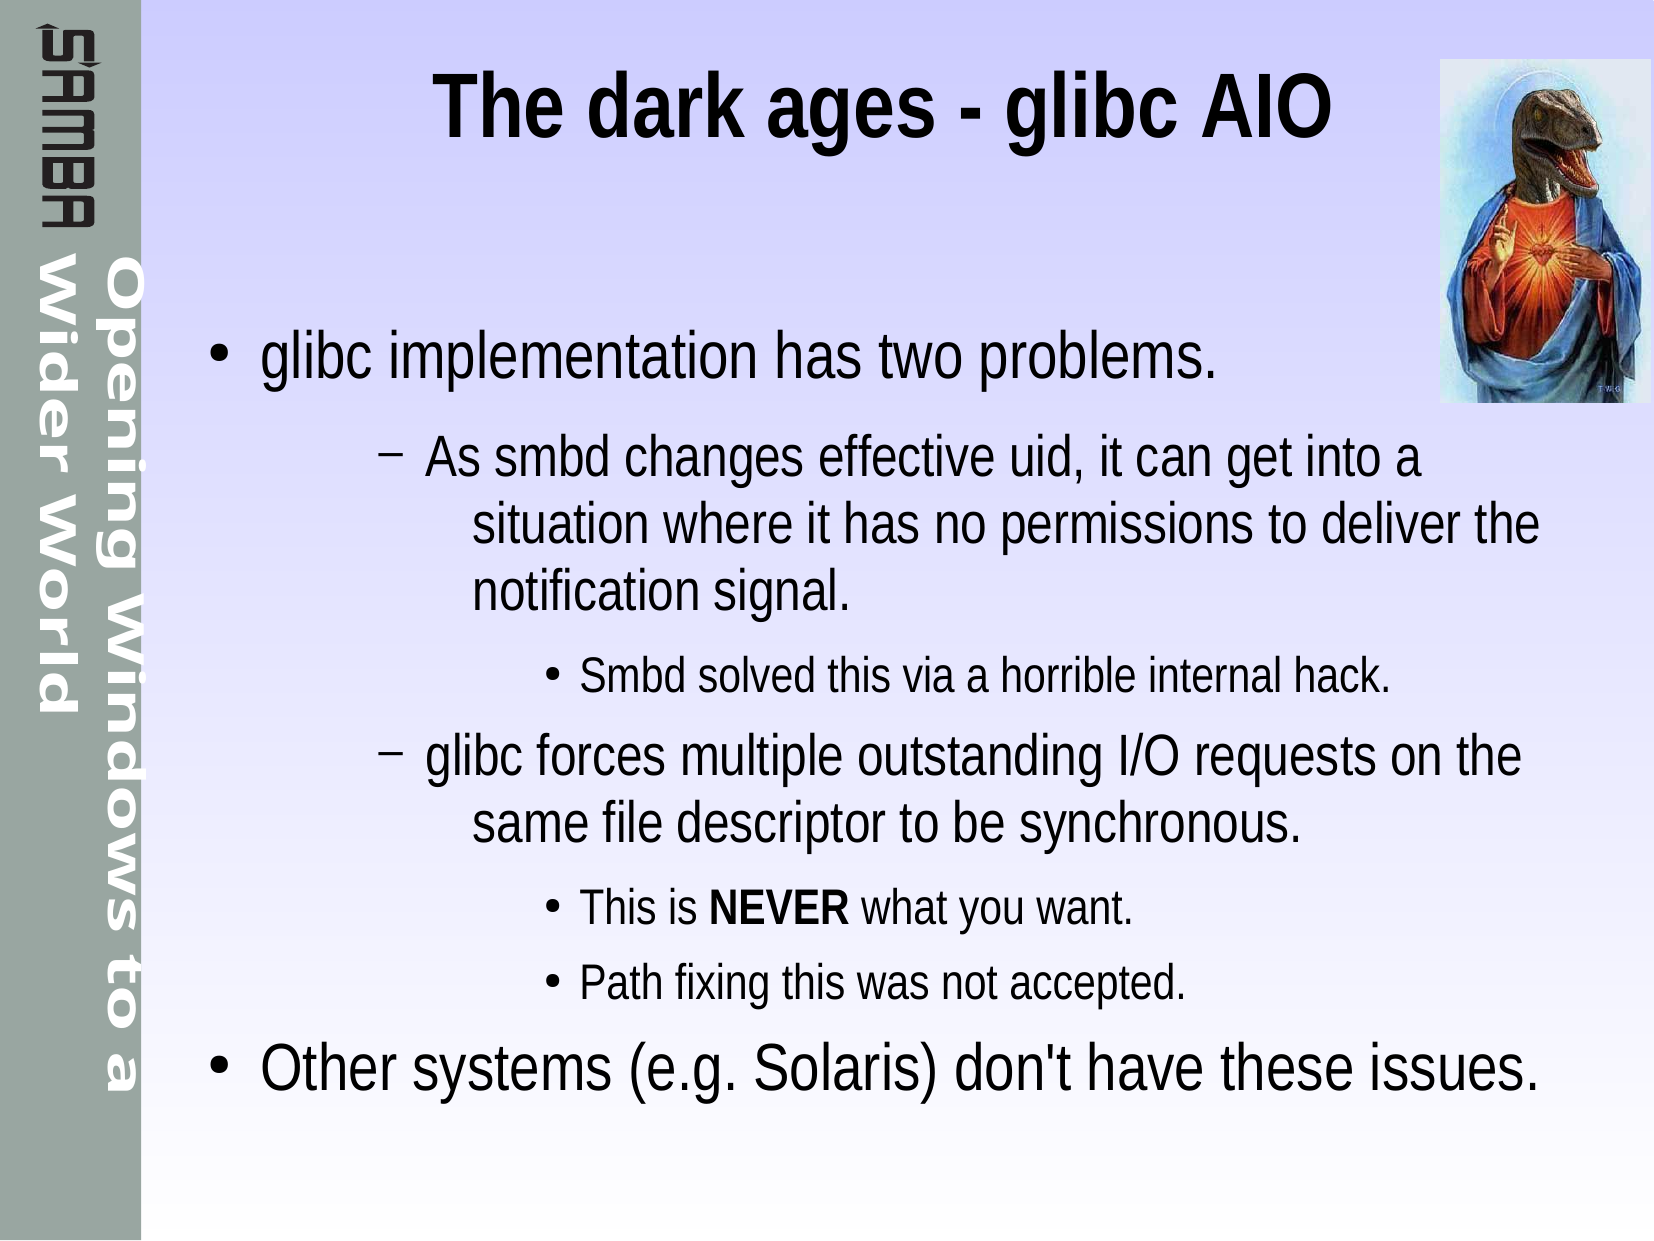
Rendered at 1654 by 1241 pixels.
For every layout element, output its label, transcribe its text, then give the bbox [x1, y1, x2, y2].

title The dark ages - glibc AIO [177, 1, 1590, 209]
list glibc implementation has two problems. As smbd changes effective uid, it can get into a situation where it has no permissions to deliver the notification signal. Smbd solved this via a horrible internal hack. glibc forces multiple outstanding I/O requests on the same file descriptor to be synchronous. This is NEVER what you want. Path fixing this was not accepted. Other systems (e.g. Solaris) don't have these issues. [189, 316, 1602, 1225]
picture [1440, 59, 1651, 403]
